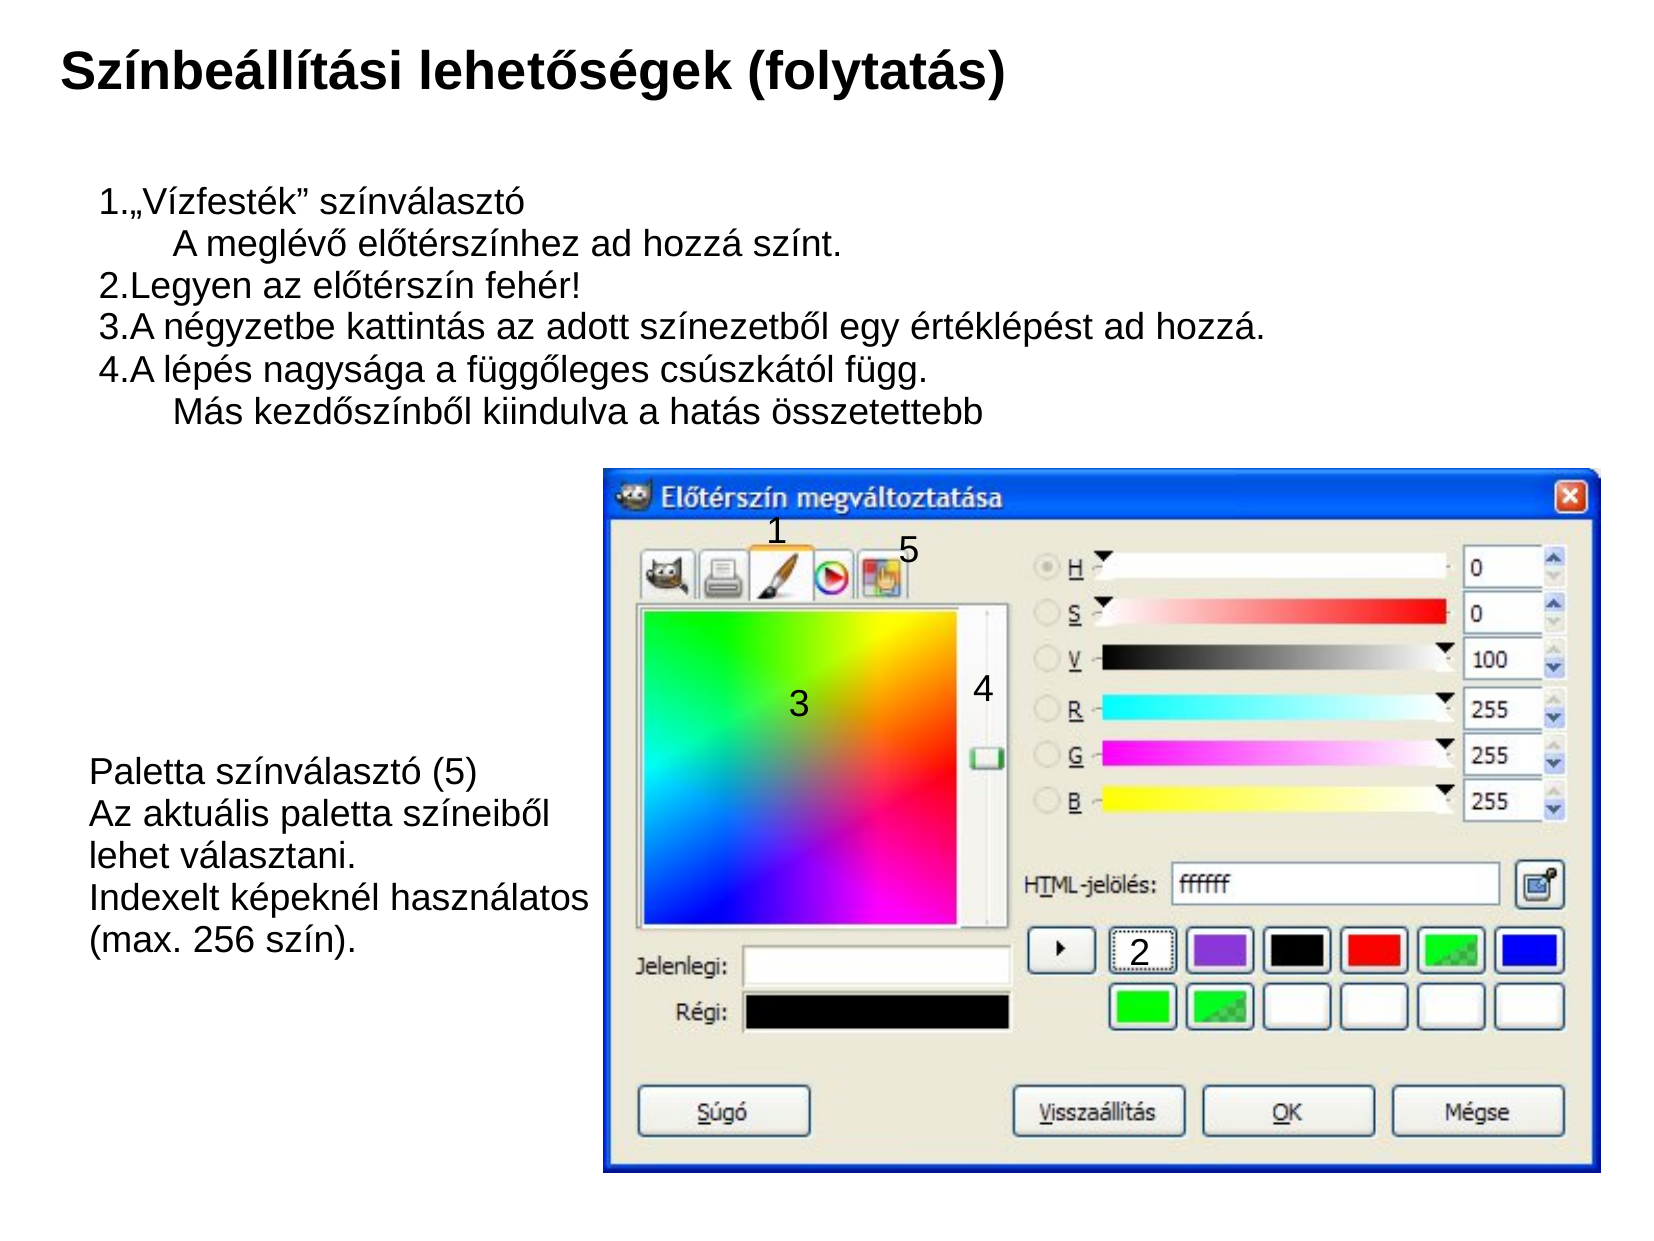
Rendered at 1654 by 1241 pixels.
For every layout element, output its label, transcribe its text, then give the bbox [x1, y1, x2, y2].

text_box 1 [751, 501, 803, 559]
text_box Paletta színválasztó (5) Az aktuális paletta színeiből lehet választani. Indexelt képeknél használatos (max. 256 szín). [74, 743, 605, 969]
text_box 2 [1114, 923, 1169, 981]
picture [603, 468, 1601, 1173]
text_box 4 [958, 659, 1009, 717]
text_box Színbeállítási lehetőségek (folytatás) [45, 32, 1022, 110]
text_box 3 [774, 675, 825, 733]
text_box „Vízfesték” színválasztó A meglévő előtérszínhez ad hozzá színt. Legyen az előtérszín fehér! A négyzetbe kattintás az adott színezetből egy értéklépést ad hozzá. A lépés nagysága a függőleges csúszkától függ. Más kezdőszínből kiindulva a hatás összetettebb [83, 172, 1281, 440]
text_box 5 [883, 520, 935, 578]
